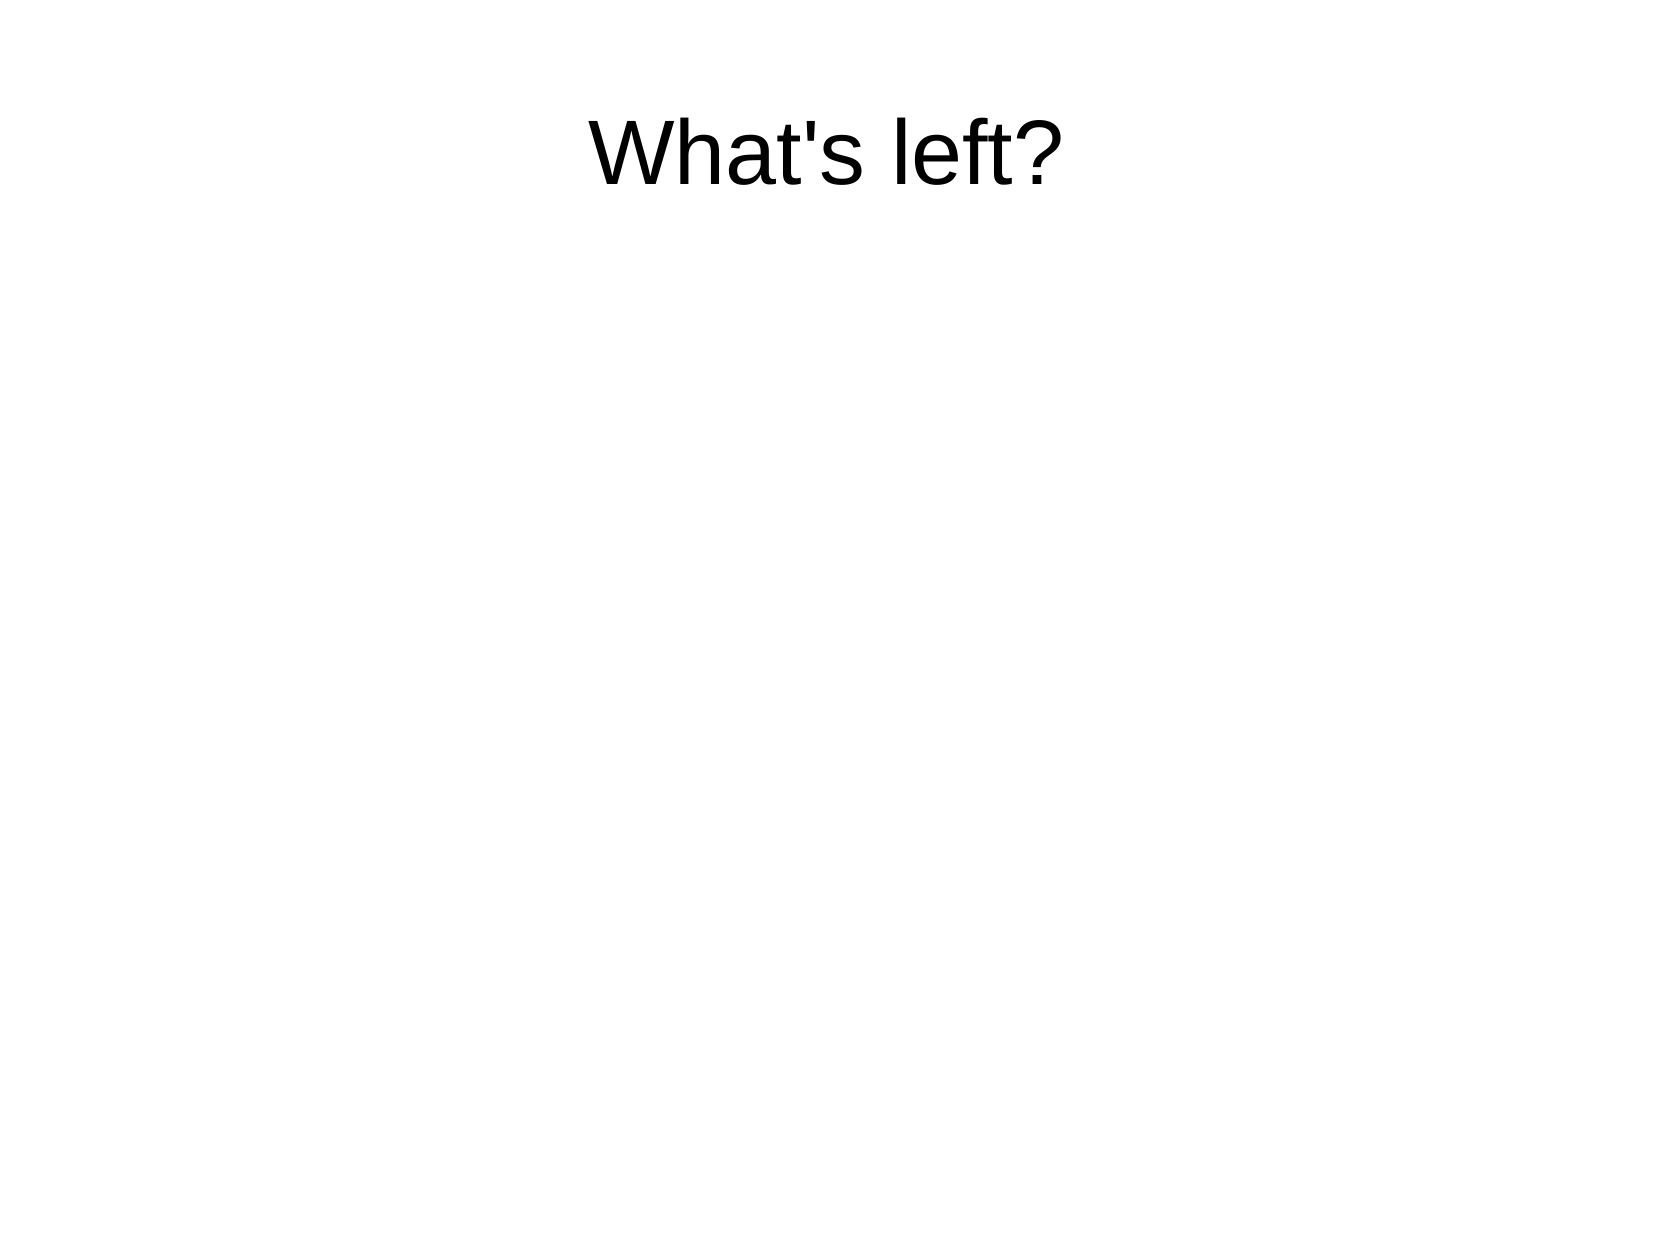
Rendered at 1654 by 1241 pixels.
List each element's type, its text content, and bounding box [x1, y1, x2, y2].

title What's left? [82, 49, 1571, 257]
